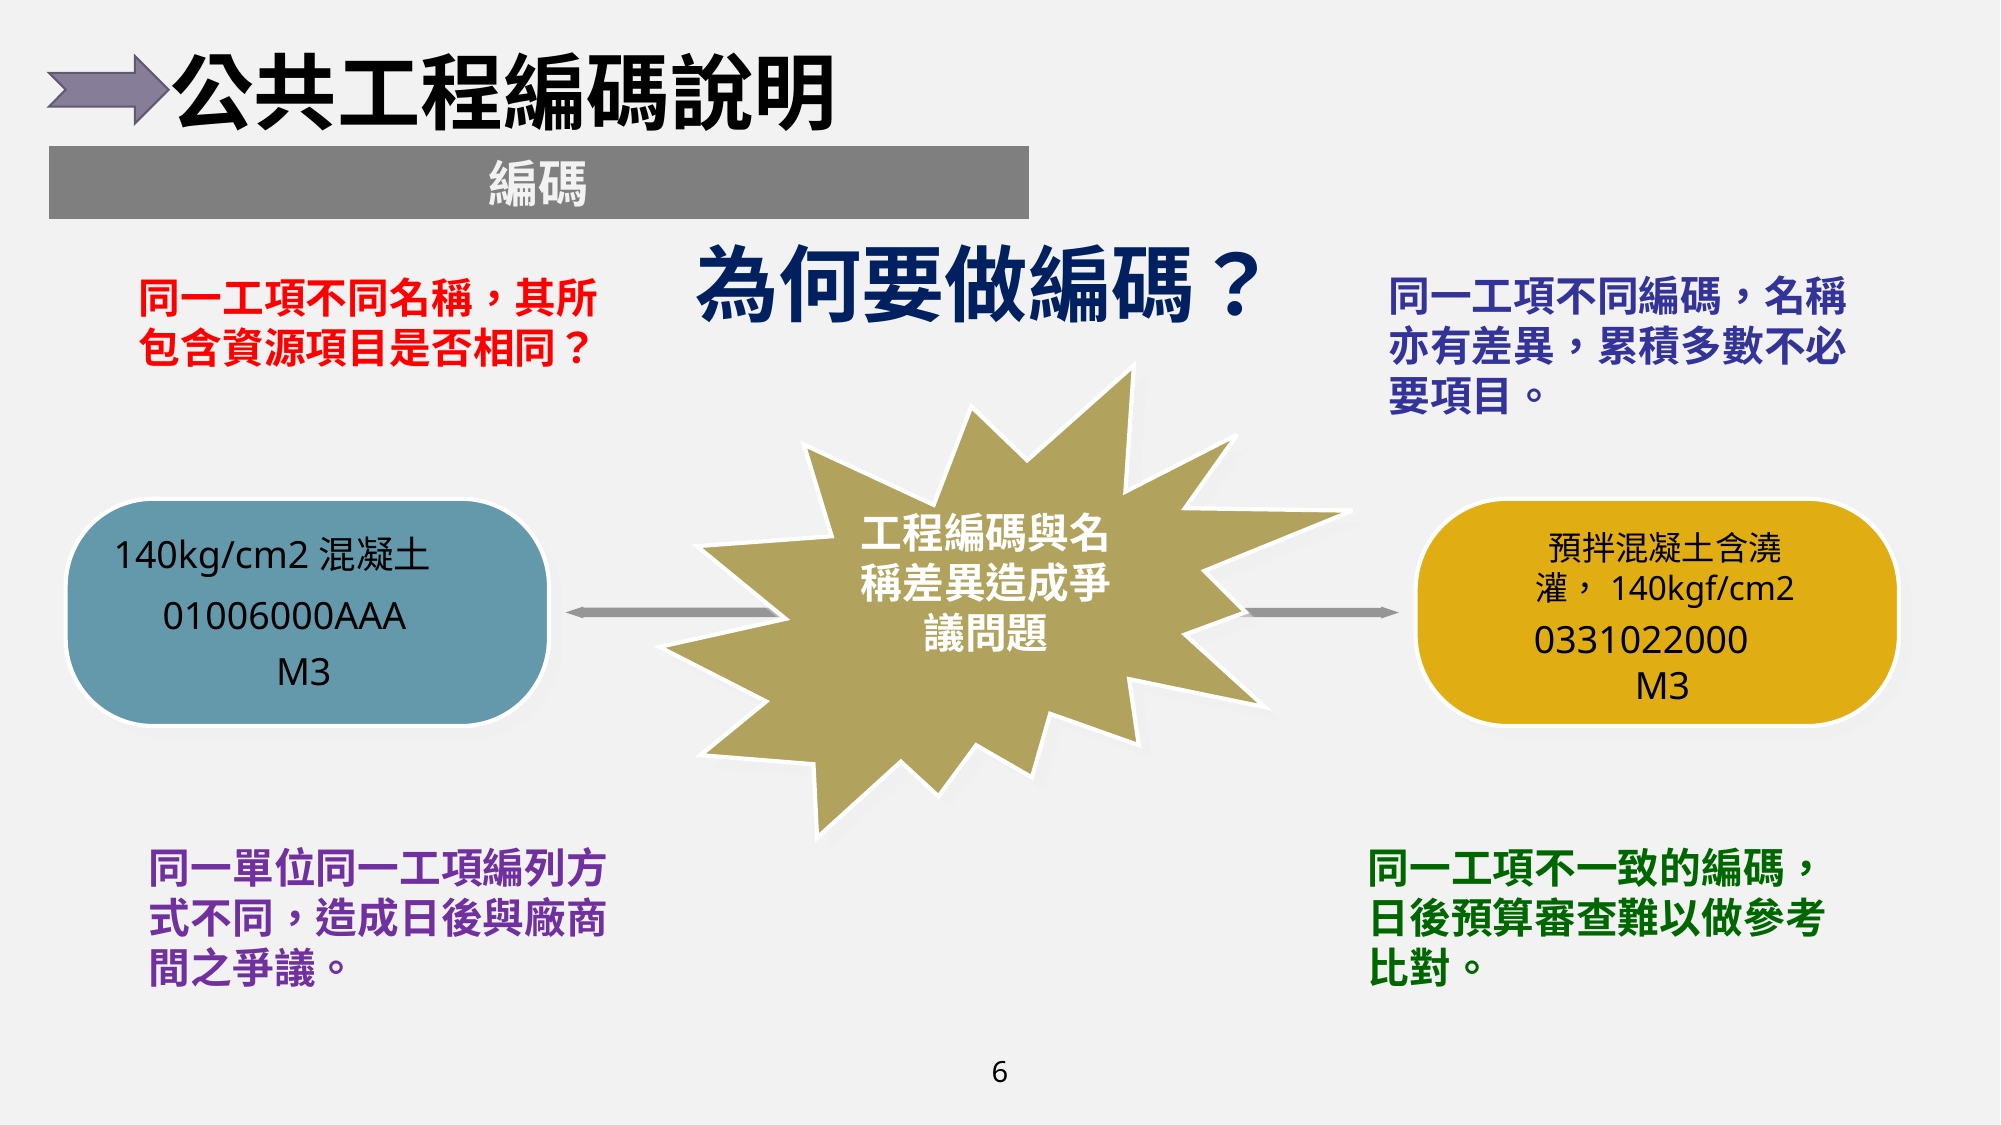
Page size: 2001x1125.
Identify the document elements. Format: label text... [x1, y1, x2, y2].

text_box 公共工程編碼說明 [155, 32, 1364, 149]
text_box [48, 55, 155, 124]
text_box 工程編碼與名稱差異造成爭議問題 [844, 499, 1128, 667]
text_box M3 [261, 641, 347, 701]
text_box M3 [1620, 655, 1705, 715]
text_box 01006000AAA [148, 584, 422, 644]
text_box 0331022000 [1519, 608, 1764, 668]
text_box [1415, 498, 1899, 727]
text_box 預拌混凝土含澆灌，140kgf/cm2 [1452, 519, 1879, 614]
text_box 同一單位同一工項編列方式不同，造成日後與廠商間之爭議。 [134, 834, 654, 1002]
text_box 同一工項不同編碼，名稱亦有差異，累積多數不必要項目。 [1373, 262, 1894, 429]
text_box 同一工項不一致的編碼，日後預算審查難以做參考比對。 [1352, 834, 1873, 1002]
text_box 編碼 [49, 146, 1029, 219]
text_box 140kg/cm2混凝土 [99, 524, 446, 584]
text_box 同一工項不同名稱，其所包含資源項目是否相同？ [123, 264, 644, 381]
text_box 為何要做編碼？ [307, 225, 1666, 340]
text_box [659, 365, 1353, 838]
text_box [65, 498, 549, 727]
text_box 6 [662, 1042, 1338, 1103]
